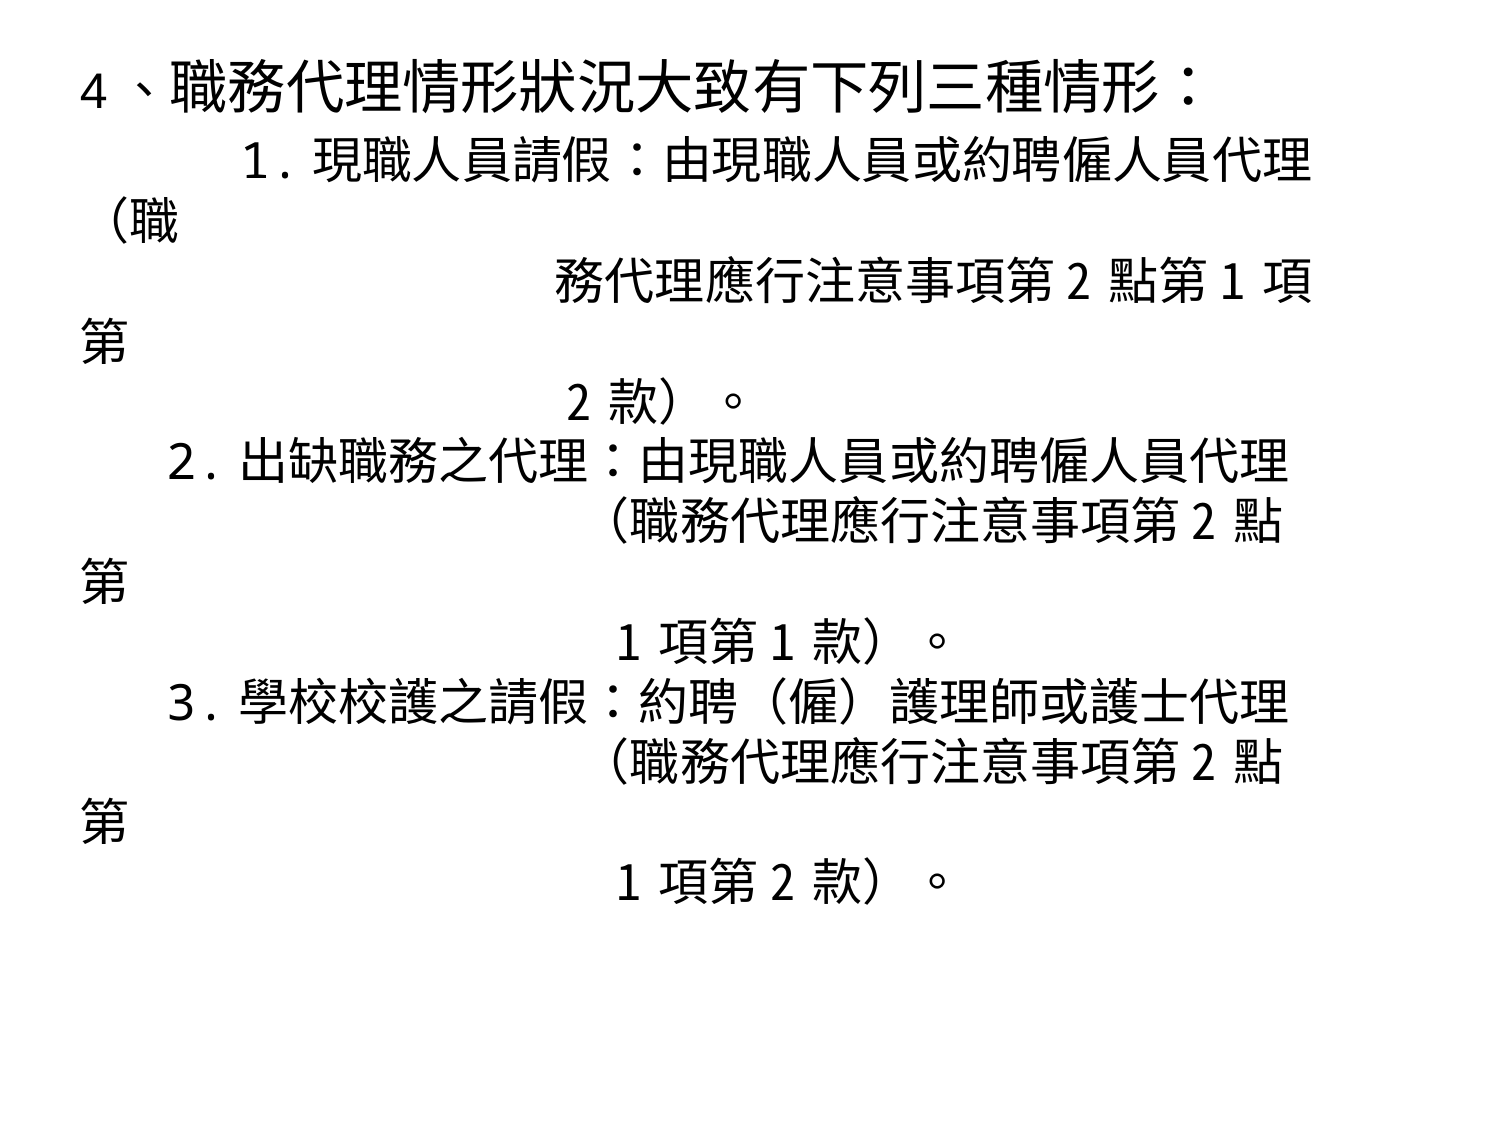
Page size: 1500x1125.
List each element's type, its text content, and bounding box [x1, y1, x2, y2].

title 4、職務代理情形狀況大致有下列三種情形： 1.現職人員請假：由現職人員或約聘僱人員代理（職 務代理應行注意事項第2點第1項第 2款）。 2.出缺職務之代理：由現職人員或約聘僱人員代理 （職務代理應行注意事項第2點第 1項第1款）。 3.學校校護之請假：約聘（僱）護理師或護士代理 （職務代理應行注意事項第2點第 1項第2款）。 [64, 66, 1329, 965]
